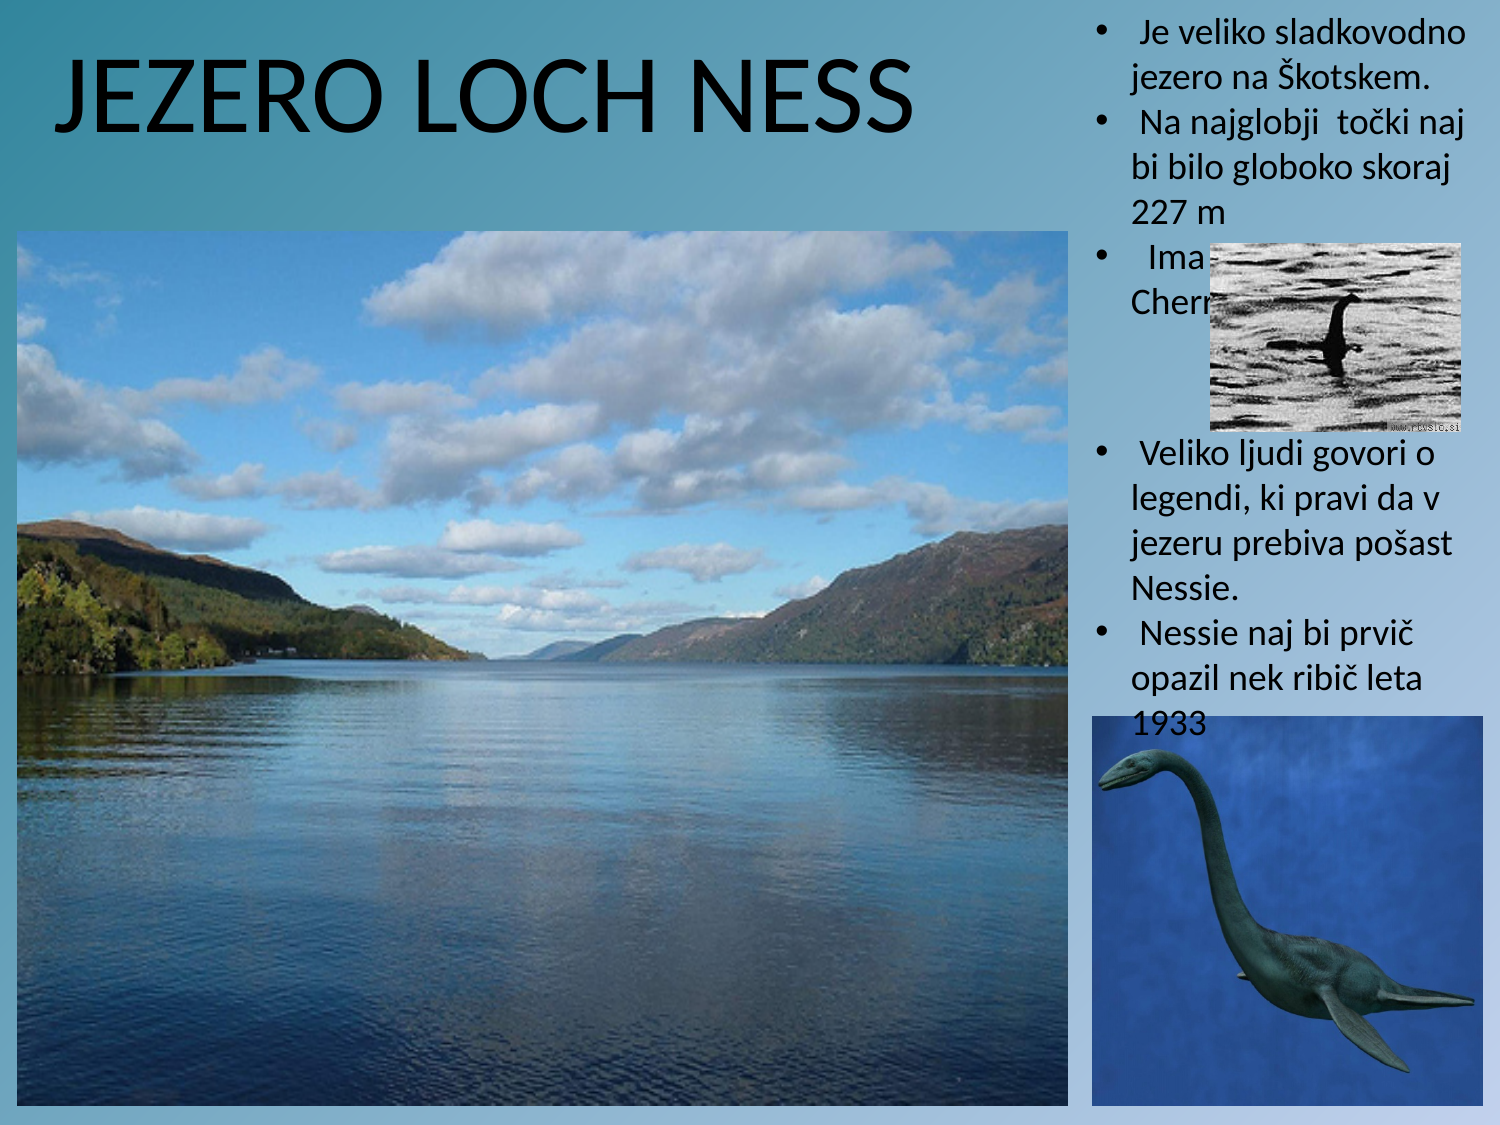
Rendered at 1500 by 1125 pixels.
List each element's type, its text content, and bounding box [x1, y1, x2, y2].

picture [1210, 243, 1461, 432]
title JEZERO LOCH NESS [0, 0, 971, 175]
picture [1092, 796, 1483, 1106]
text_box Veliko ljudi govori o legendi, ki pravi da v jezeru prebiva pošast Nessie. Nessie naj bi prvič opazil nek ribič leta 1933 [1080, 420, 1500, 796]
text_box Je veliko sladkovodno jezero na Škotskem. Na najglobji točki naj bi bilo globoko skoraj 227 m Ima en otok The Cherry island. [1080, 0, 1500, 420]
picture [17, 231, 1068, 1106]
